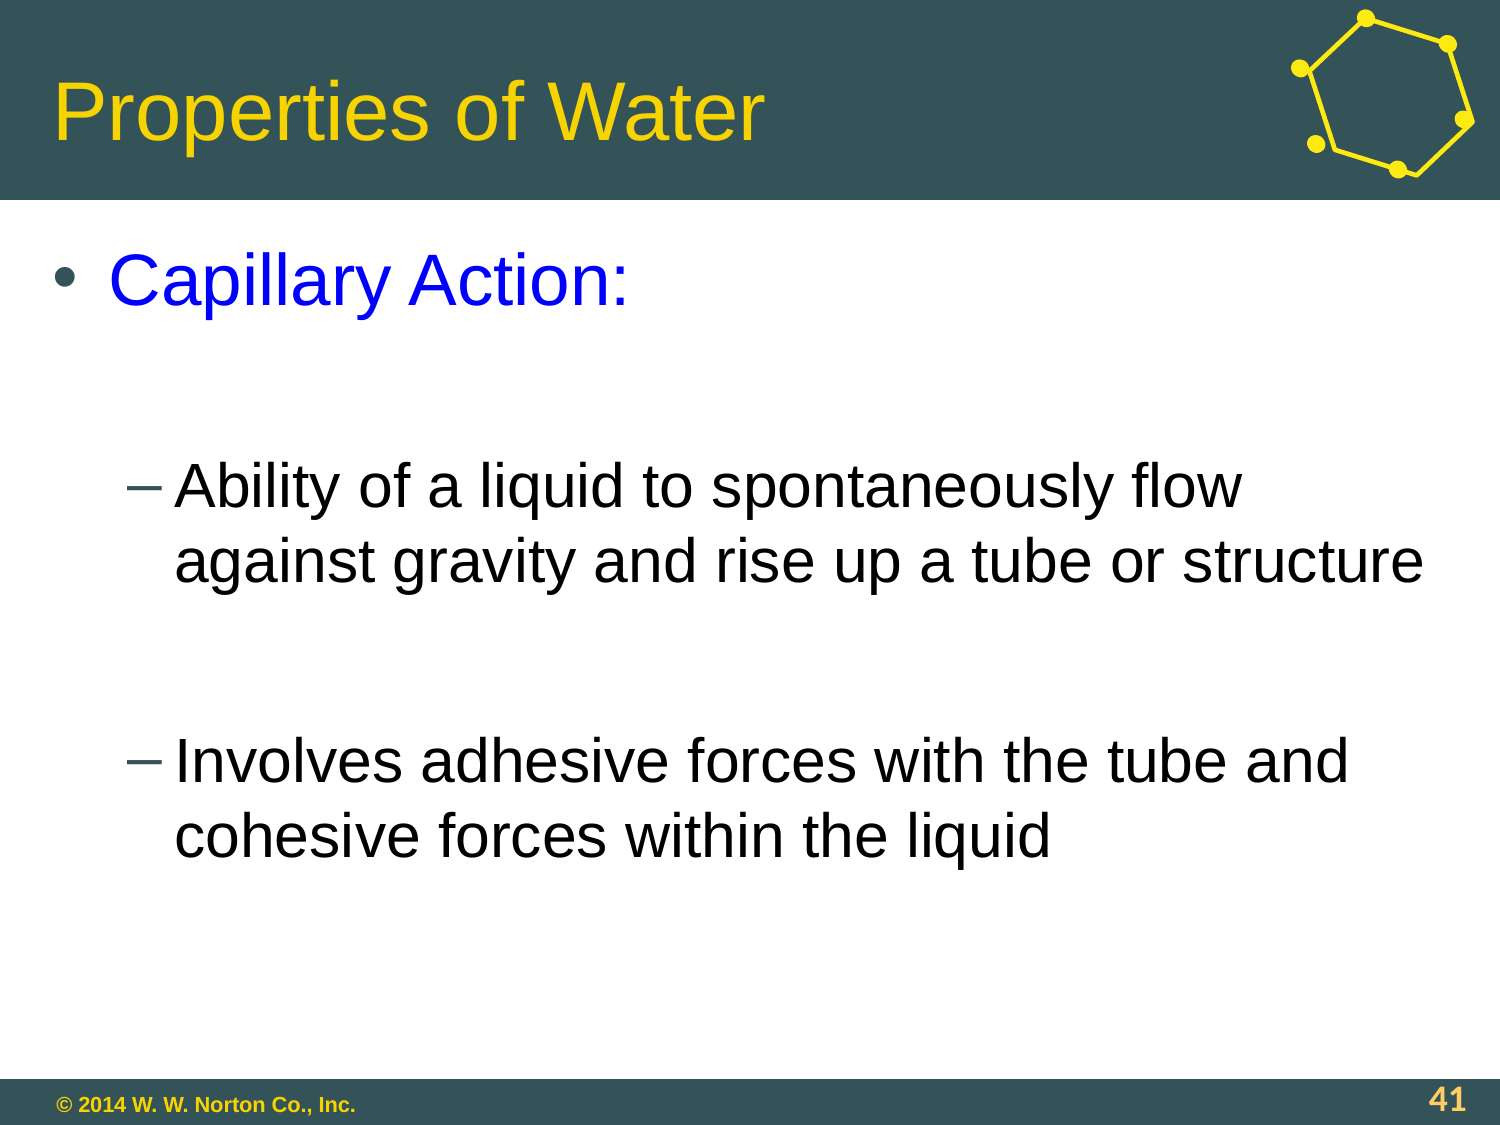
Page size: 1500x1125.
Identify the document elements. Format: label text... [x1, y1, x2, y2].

title Properties of Water [37, 19, 1118, 195]
list Capillary Action: Ability of a liquid to spontaneously flow against gravity and rise up a tube or structure Involves adhesive forces with the tube and cohesive forces within the liquid [37, 224, 1463, 1108]
slide_number <number> [1412, 1074, 1482, 1119]
